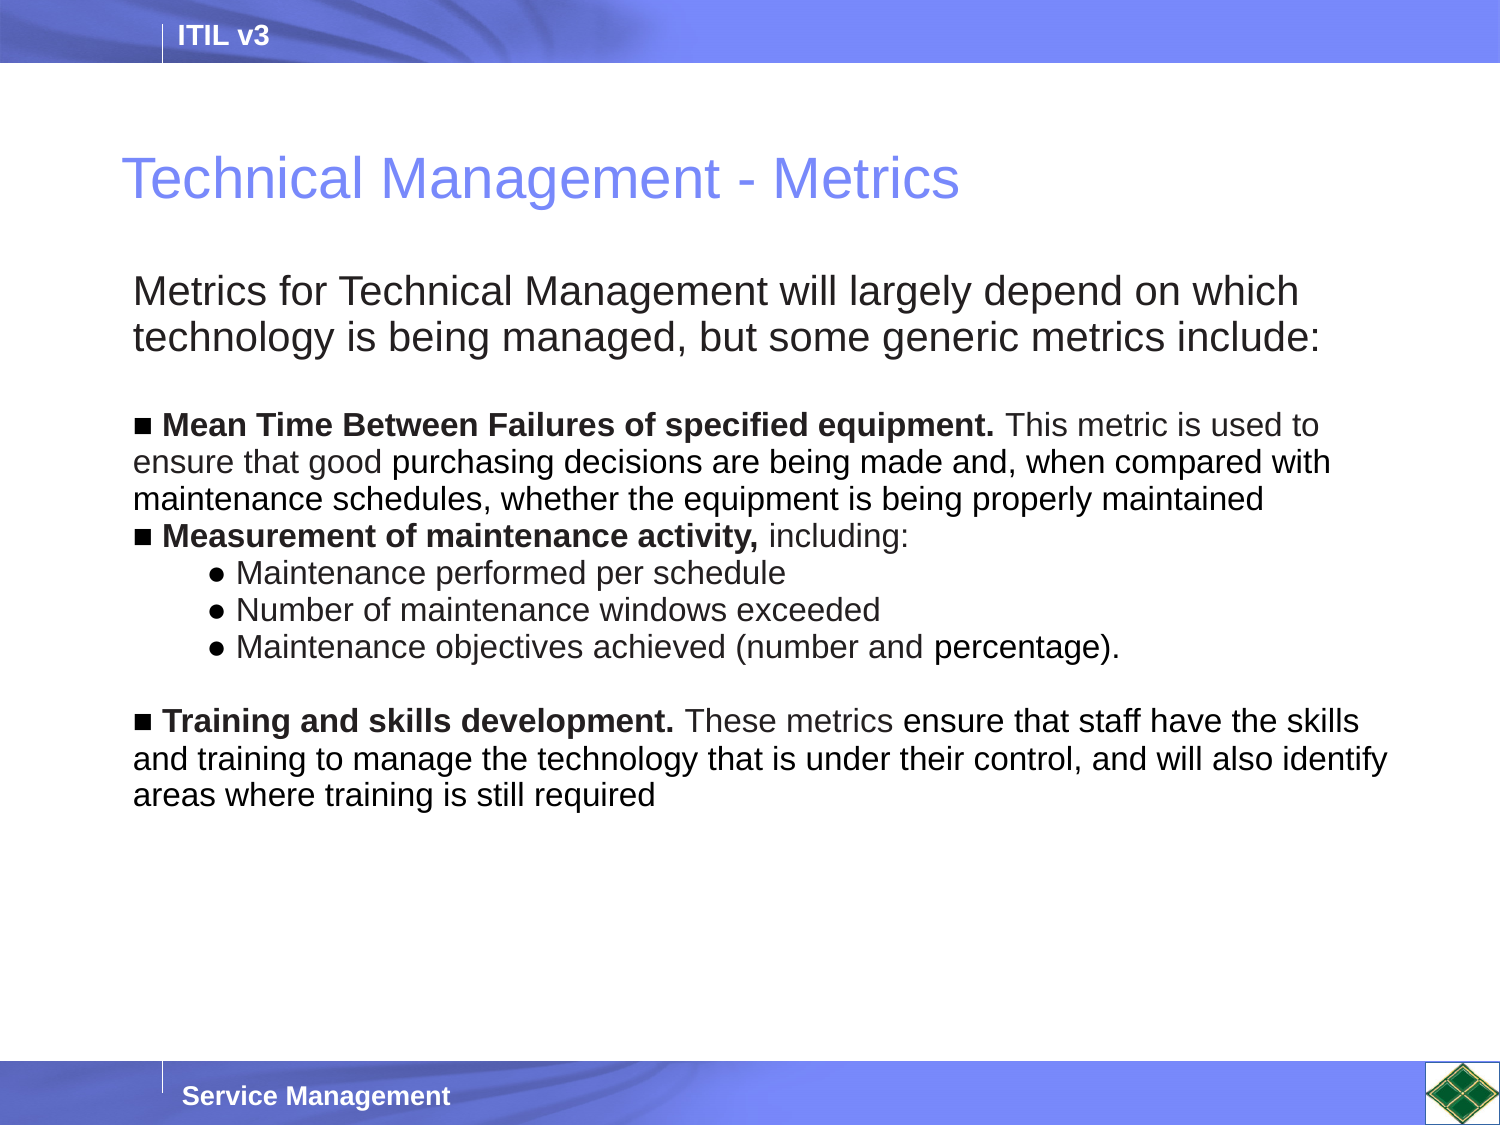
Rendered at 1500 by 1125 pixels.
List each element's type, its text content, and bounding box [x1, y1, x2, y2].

text_box Metrics for Technical Management will largely depend on which technology is being managed, but some generic metrics include: ■ Mean Time Between Failures of specified equipment. This metric is used to ensure that good purchasing decisions are being made and, when compared with maintenance schedules, whether the equipment is being properly maintained ■ Measurement of maintenance activity, including: ● Maintenance performed per schedule ● Number of maintenance windows exceeded ● Maintenance objectives achieved (number and percentage). ■ Training and skills development. These metrics ensure that staff have the skills and training to manage the technology that is under their control, and will also identify areas where training is still required [118, 259, 1406, 993]
picture [0, 0, 1500, 63]
picture [1426, 1063, 1499, 1124]
text_box Technical Management - Metrics [106, 143, 1406, 260]
picture [0, 1061, 1500, 1125]
